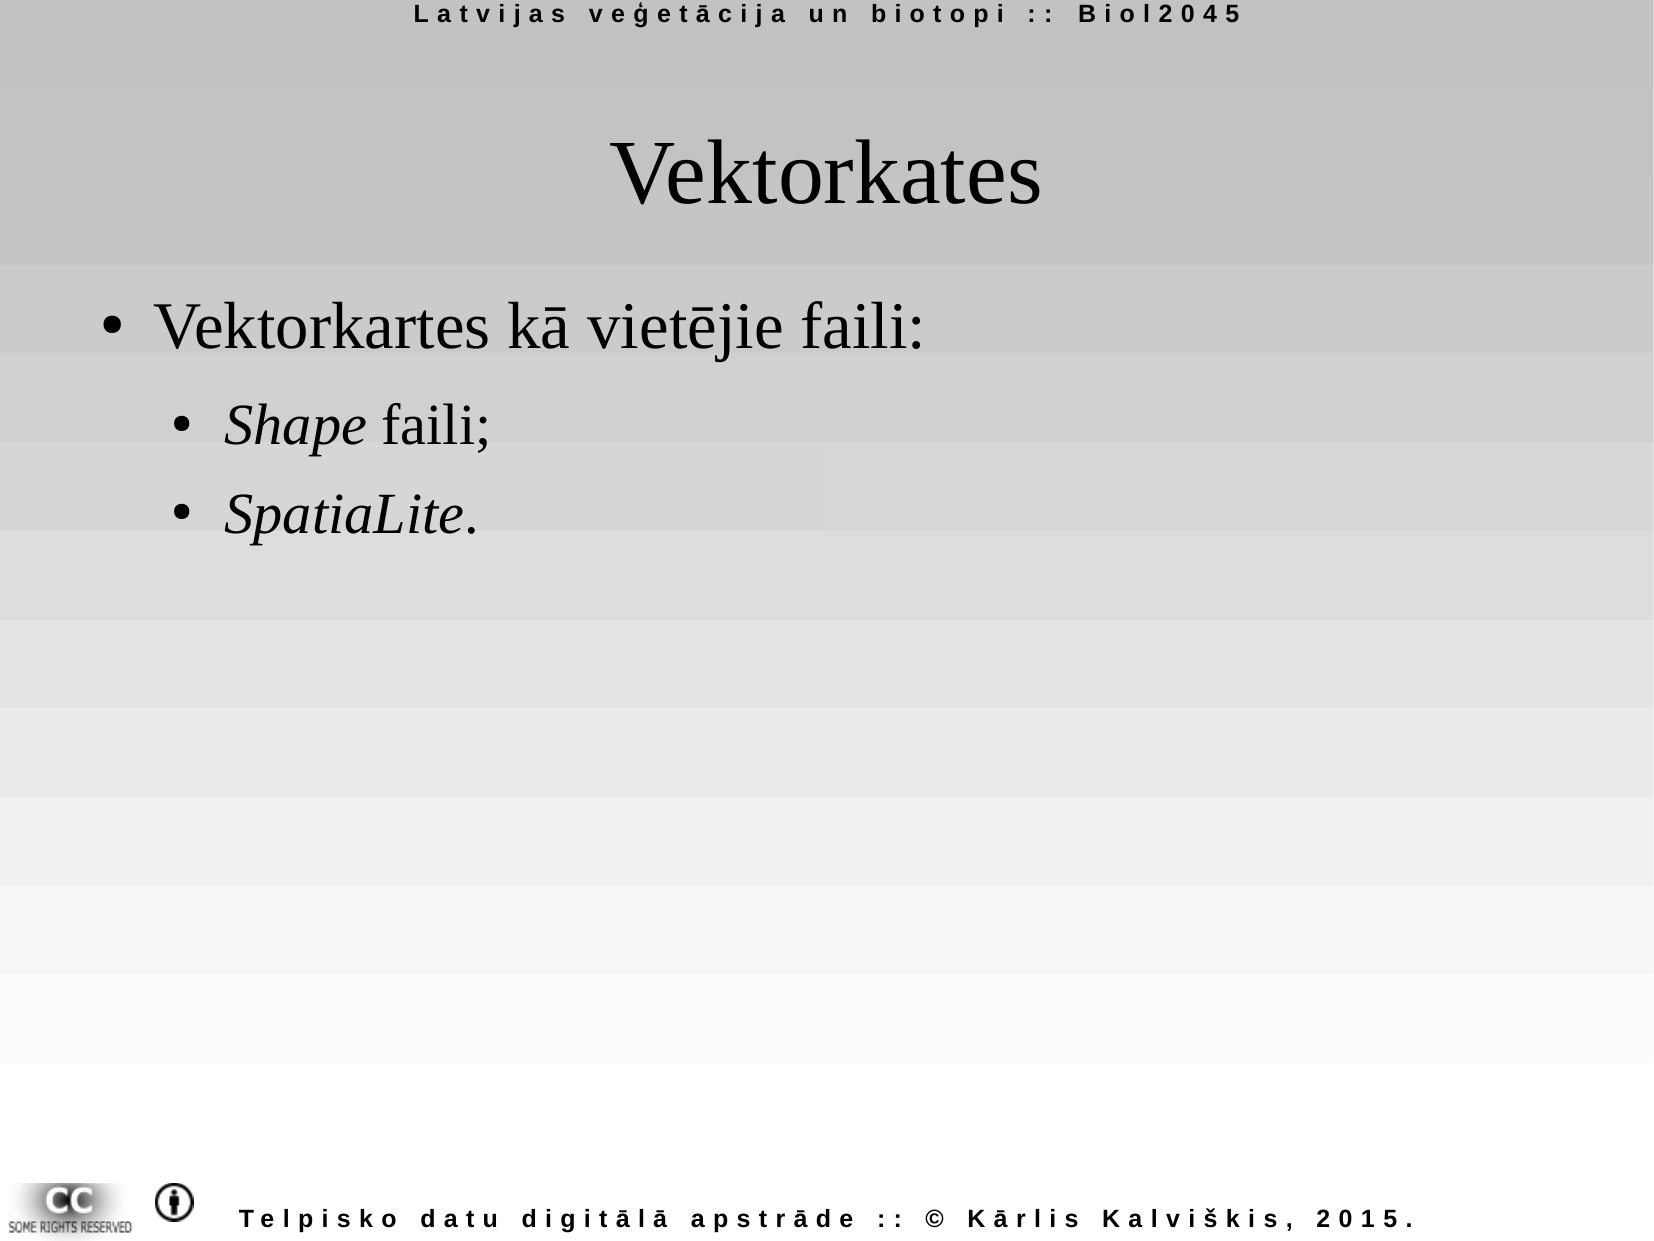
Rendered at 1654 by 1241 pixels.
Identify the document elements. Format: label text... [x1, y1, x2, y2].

list Vektorkartes kā vietējie faili: Shape faili; SpatiaLite. [44, 289, 1610, 1113]
picture [0, 0, 1654, 1241]
title Vektorkates [29, 49, 1625, 296]
